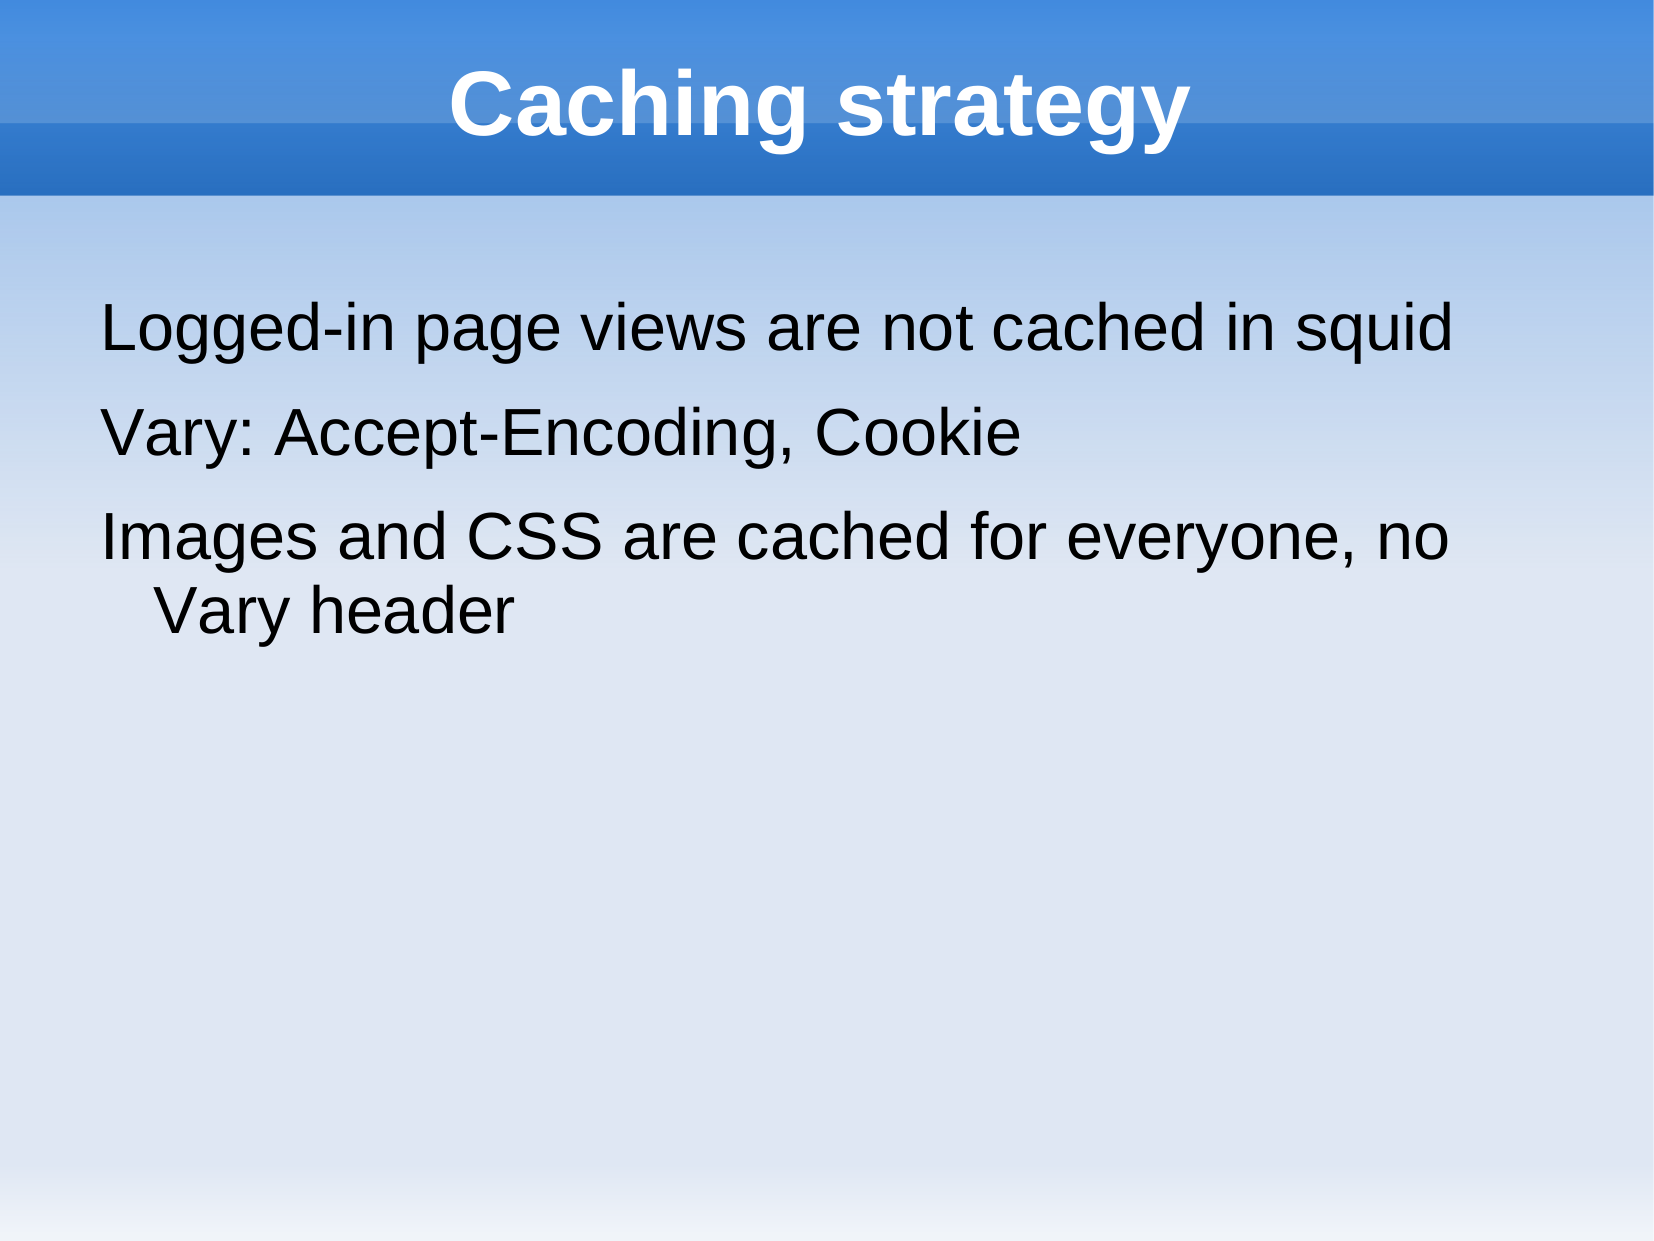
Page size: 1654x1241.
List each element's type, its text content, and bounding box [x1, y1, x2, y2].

picture [0, 0, 1654, 1241]
list Logged-in page views are not cached in squid Vary: Accept-Encoding, Cookie Images and CSS are cached for everyone, no Vary header [82, 290, 1571, 1109]
title Caching strategy [76, 0, 1565, 208]
